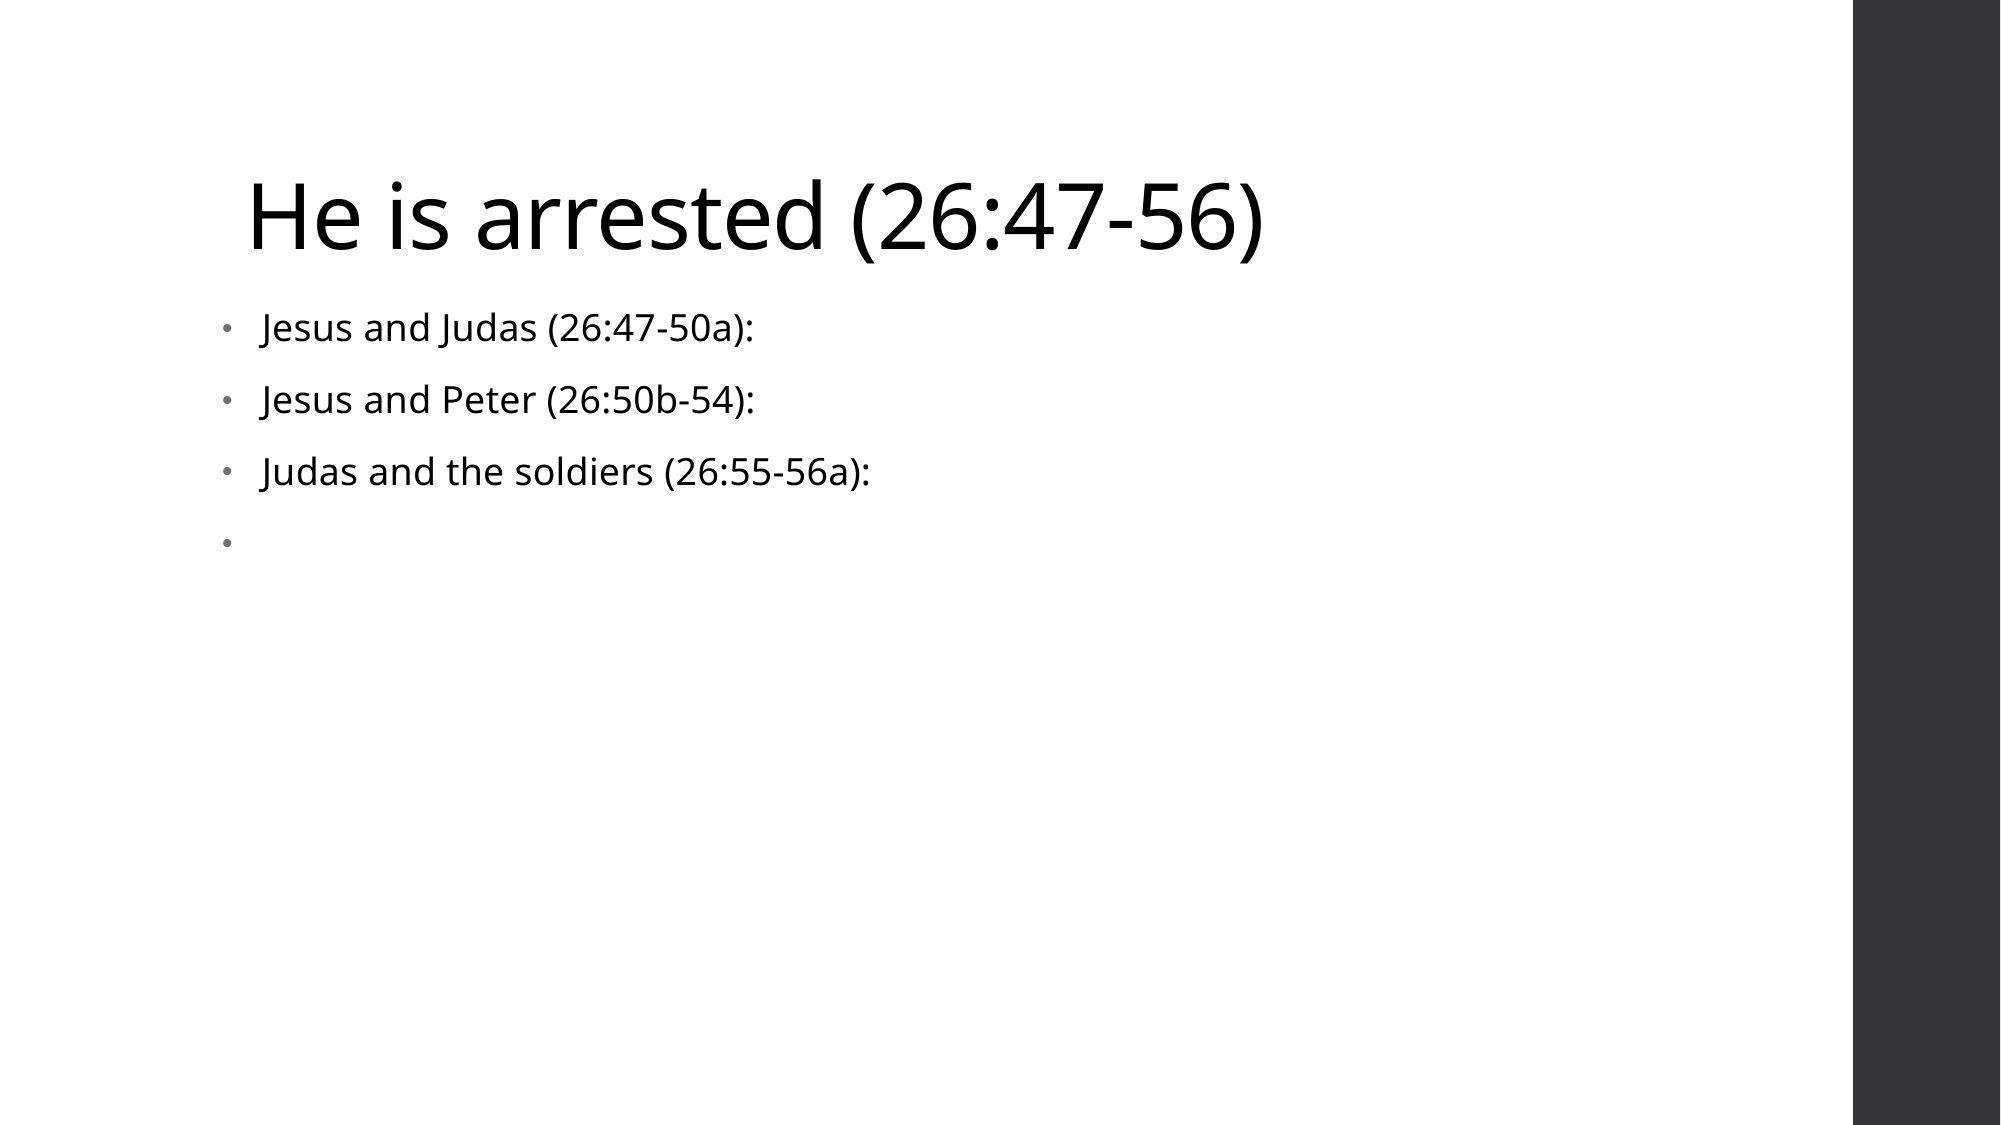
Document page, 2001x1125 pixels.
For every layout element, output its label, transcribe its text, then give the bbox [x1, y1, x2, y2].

list Jesus and Judas (26:47-50a): Jesus and Peter (26:50b-54): Judas and the soldiers (26:55-56a): [206, 299, 1617, 1014]
title He is arrested (26:47-56) [206, 60, 1797, 278]
